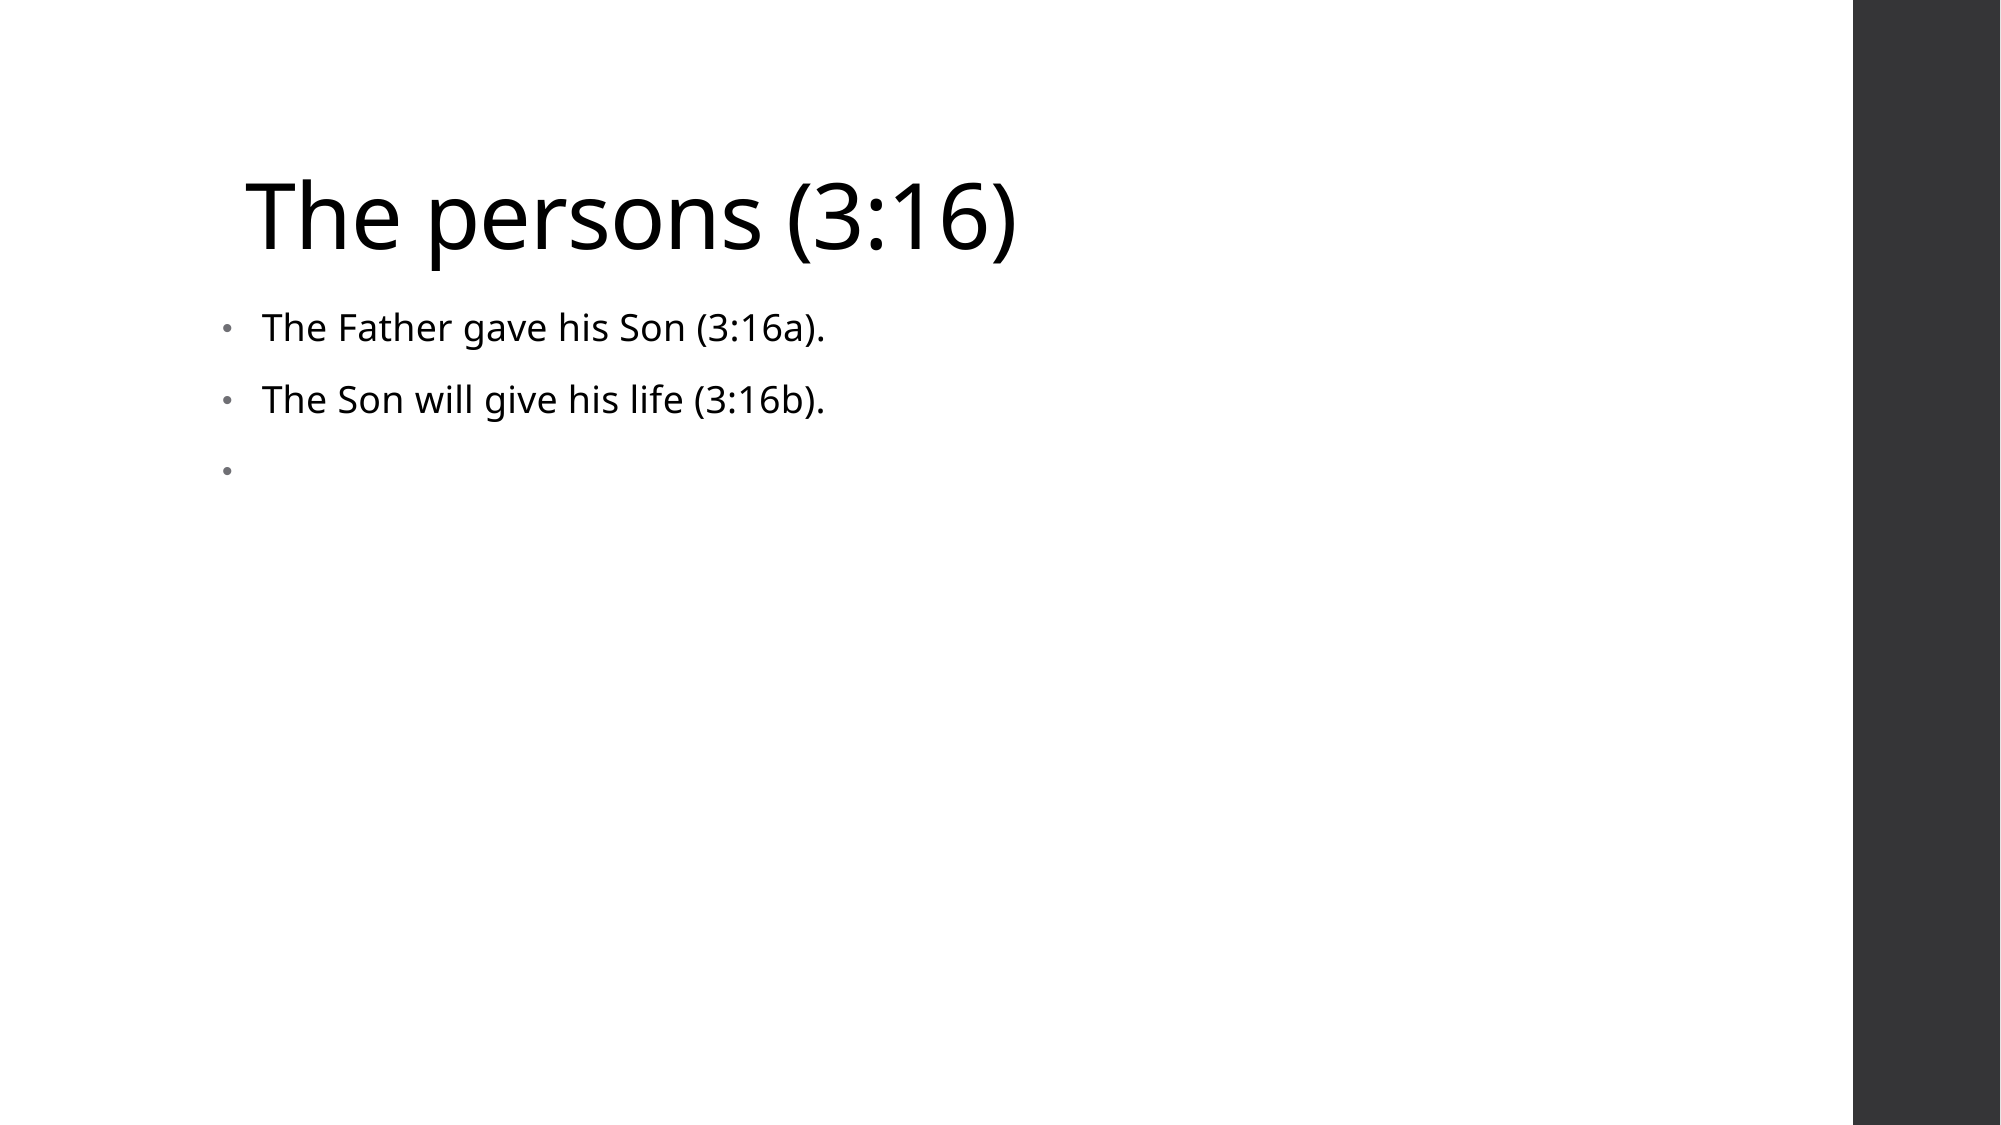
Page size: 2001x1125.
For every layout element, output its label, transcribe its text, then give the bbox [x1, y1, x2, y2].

list The Father gave his Son (3:16a). The Son will give his life (3:16b). [206, 299, 1617, 1014]
title The persons (3:16) [206, 60, 1797, 278]
